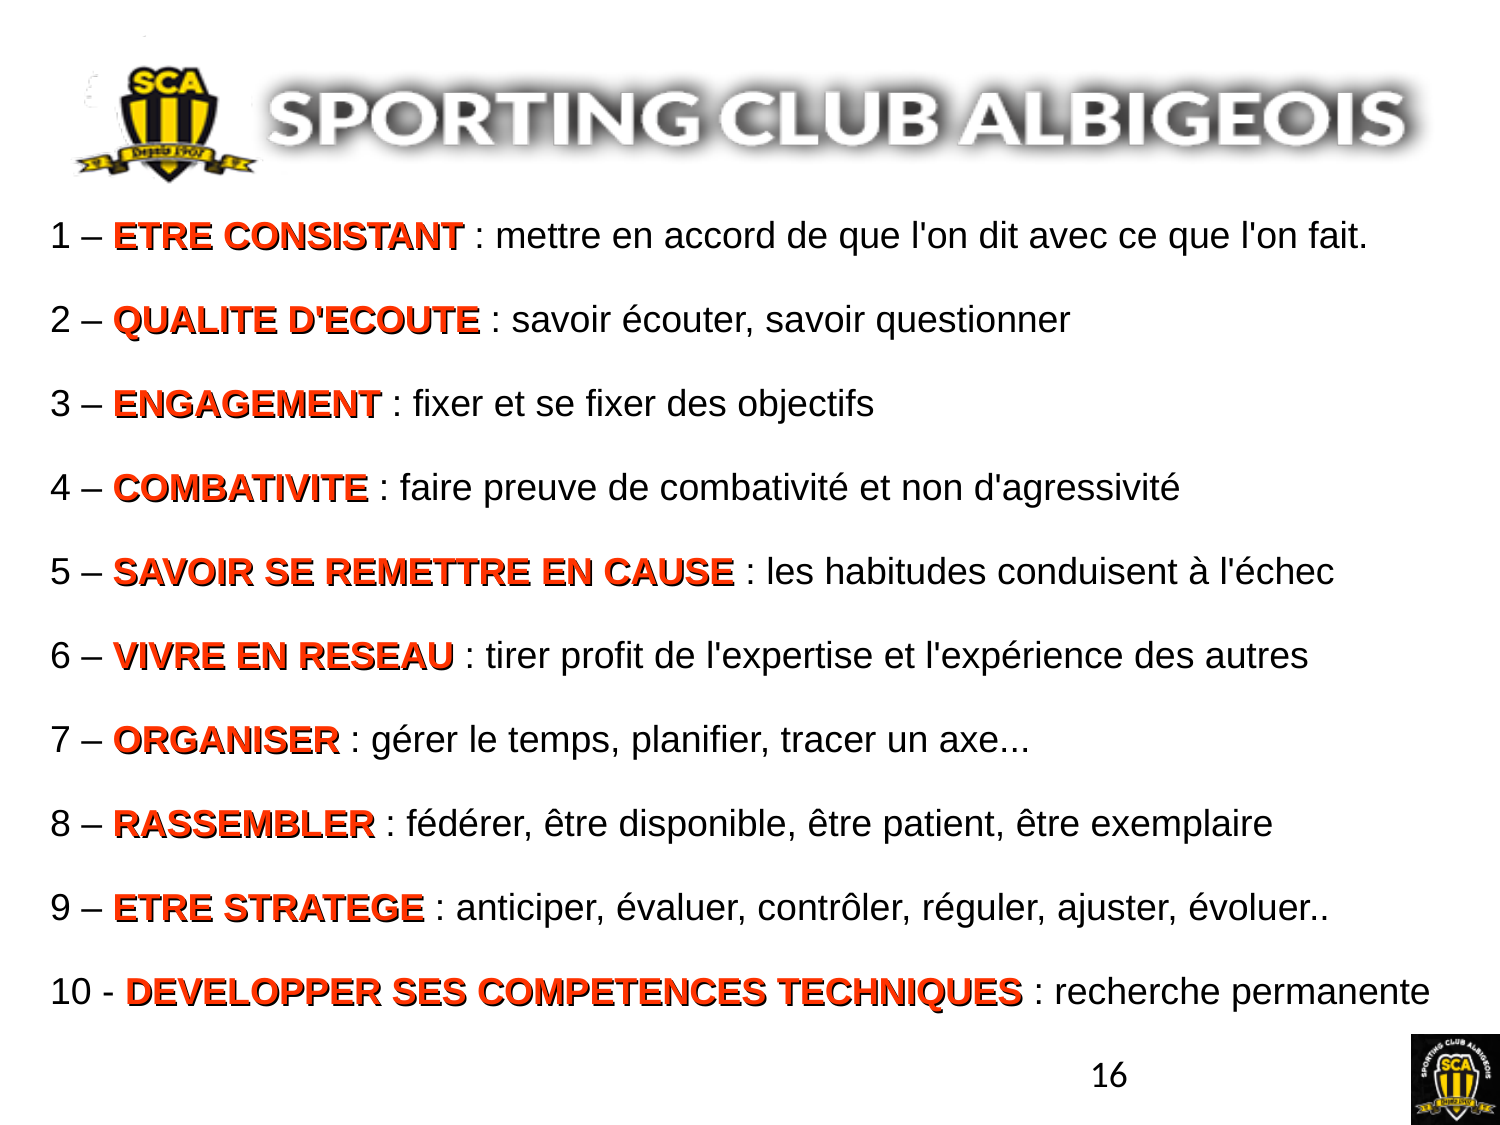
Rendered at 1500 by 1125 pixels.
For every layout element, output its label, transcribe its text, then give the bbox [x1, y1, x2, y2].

picture [1411, 1034, 1500, 1125]
text_box 1 – ETRE CONSISTANT : mettre en accord de que l'on dit avec ce que l'on fait. 2 – QUALITE D'ECOUTE : savoir écouter, savoir questionner 3 – ENGAGEMENT : fixer et se fixer des objectifs 4 – COMBATIVITE : faire preuve de combativité et non d'agressivité 5 – SAVOIR SE REMETTRE EN CAUSE : les habitudes conduisent à l'échec 6 – VIVRE EN RESEAU : tirer profit de l'expertise et l'expérience des autres 7 – ORGANISER : gérer le temps, planifier, tracer un axe... 8 – RASSEMBLER : fédérer, être disponible, être patient, être exemplaire 9 – ETRE STRATEGE : anticiper, évaluer, contrôler, réguler, ajuster, évoluer.. 10 - DEVELOPPER SES COMPETENCES TECHNIQUES : recherche permanente [35, 207, 1477, 1075]
picture [70, 35, 1438, 189]
